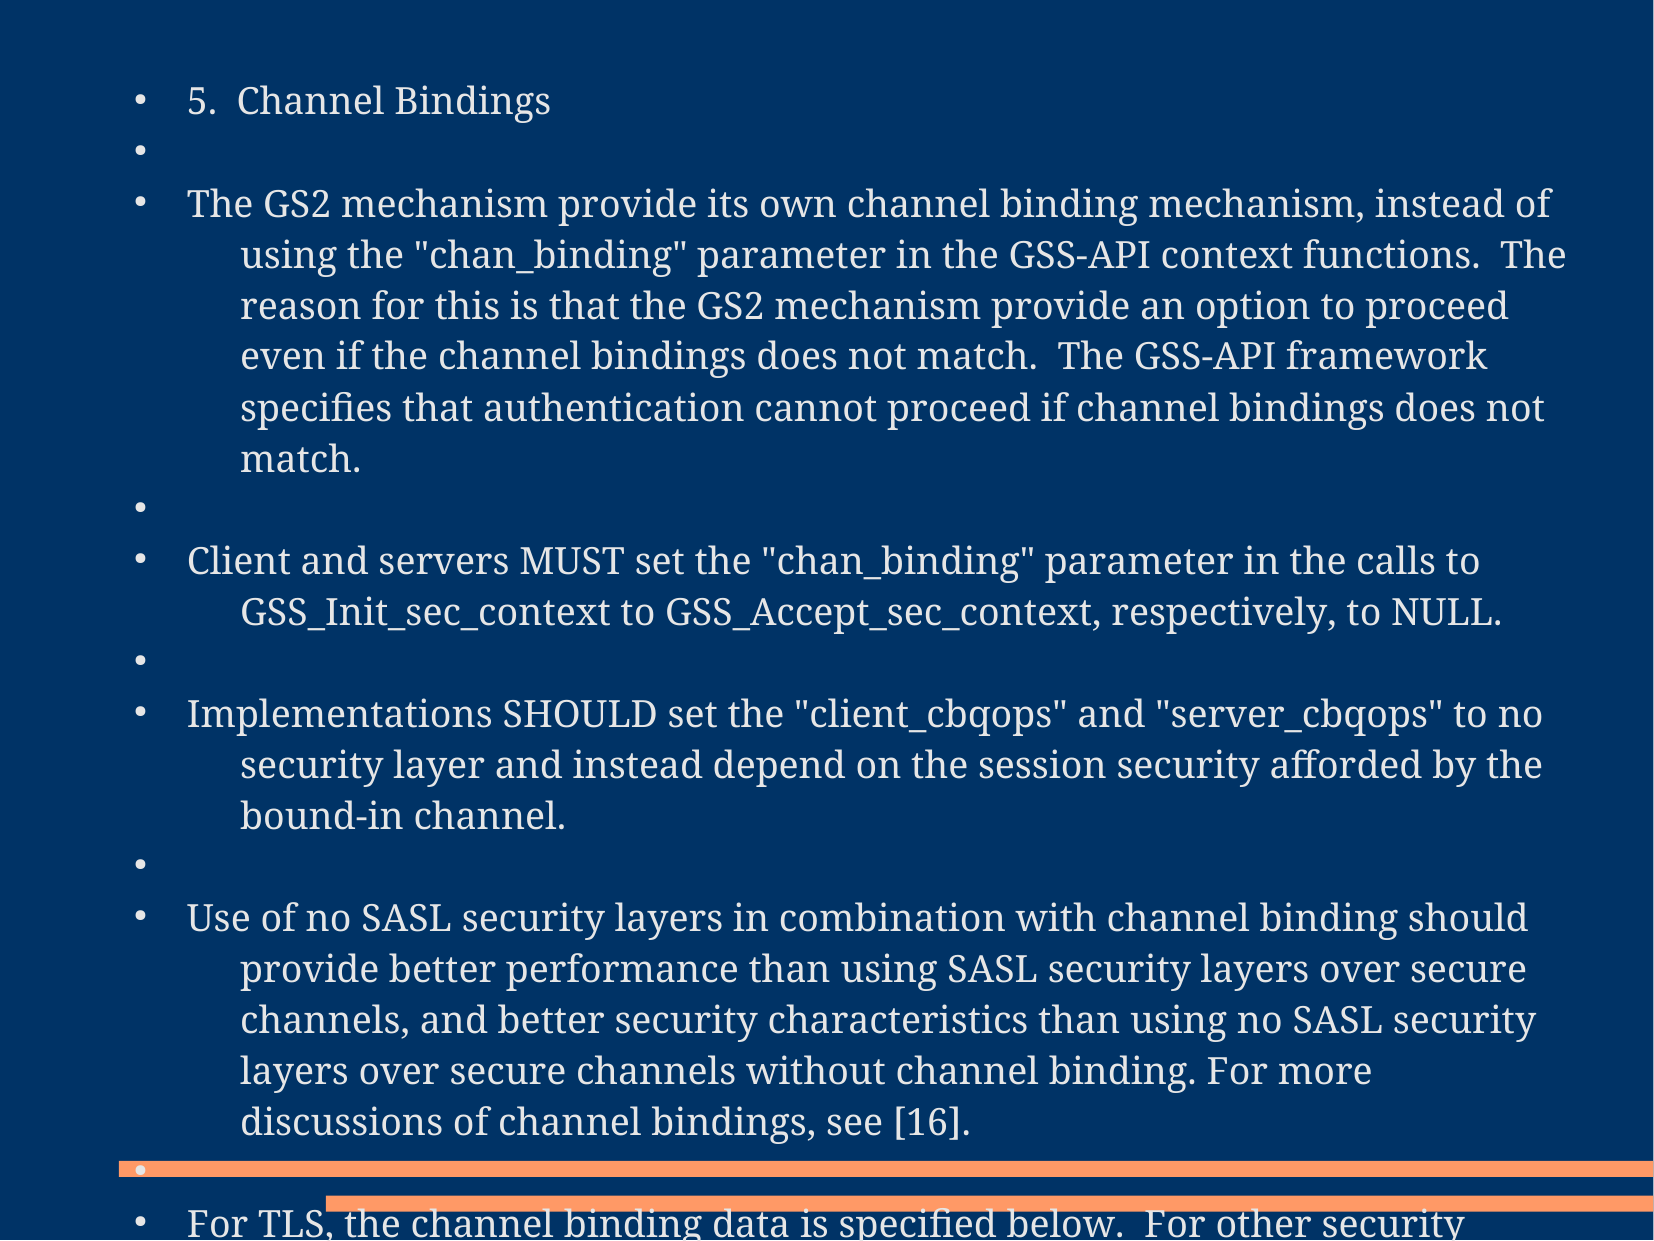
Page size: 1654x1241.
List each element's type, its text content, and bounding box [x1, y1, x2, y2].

list 5. Channel Bindings The GS2 mechanism provide its own channel binding mechanism, instead of using the "chan_binding" parameter in the GSS-API context functions. The reason for this is that the GS2 mechanism provide an option to proceed even if the channel bindings does not match. The GSS-API framework specifies that authentication cannot proceed if channel bindings does not match. Client and servers MUST set the "chan_binding" parameter in the calls to GSS_Init_sec_context to GSS_Accept_sec_context, respectively, to NULL. Implementations SHOULD set the "client_cbqops" and "server_cbqops" to no security layer and instead depend on the session security afforded by the bound-in channel. Use of no SASL security layers in combination with channel binding should provide better performance than using SASL security layers over secure channels, and better security characteristics than using no SASL security layers over secure channels without channel binding. For more discussions of channel bindings, see [16]. For TLS, the channel binding data is specified below. For other security layers, channel binding data will have to specified elsewhere, and this specification will have to be updated with explicit considerations. [98, 75, 1576, 1201]
